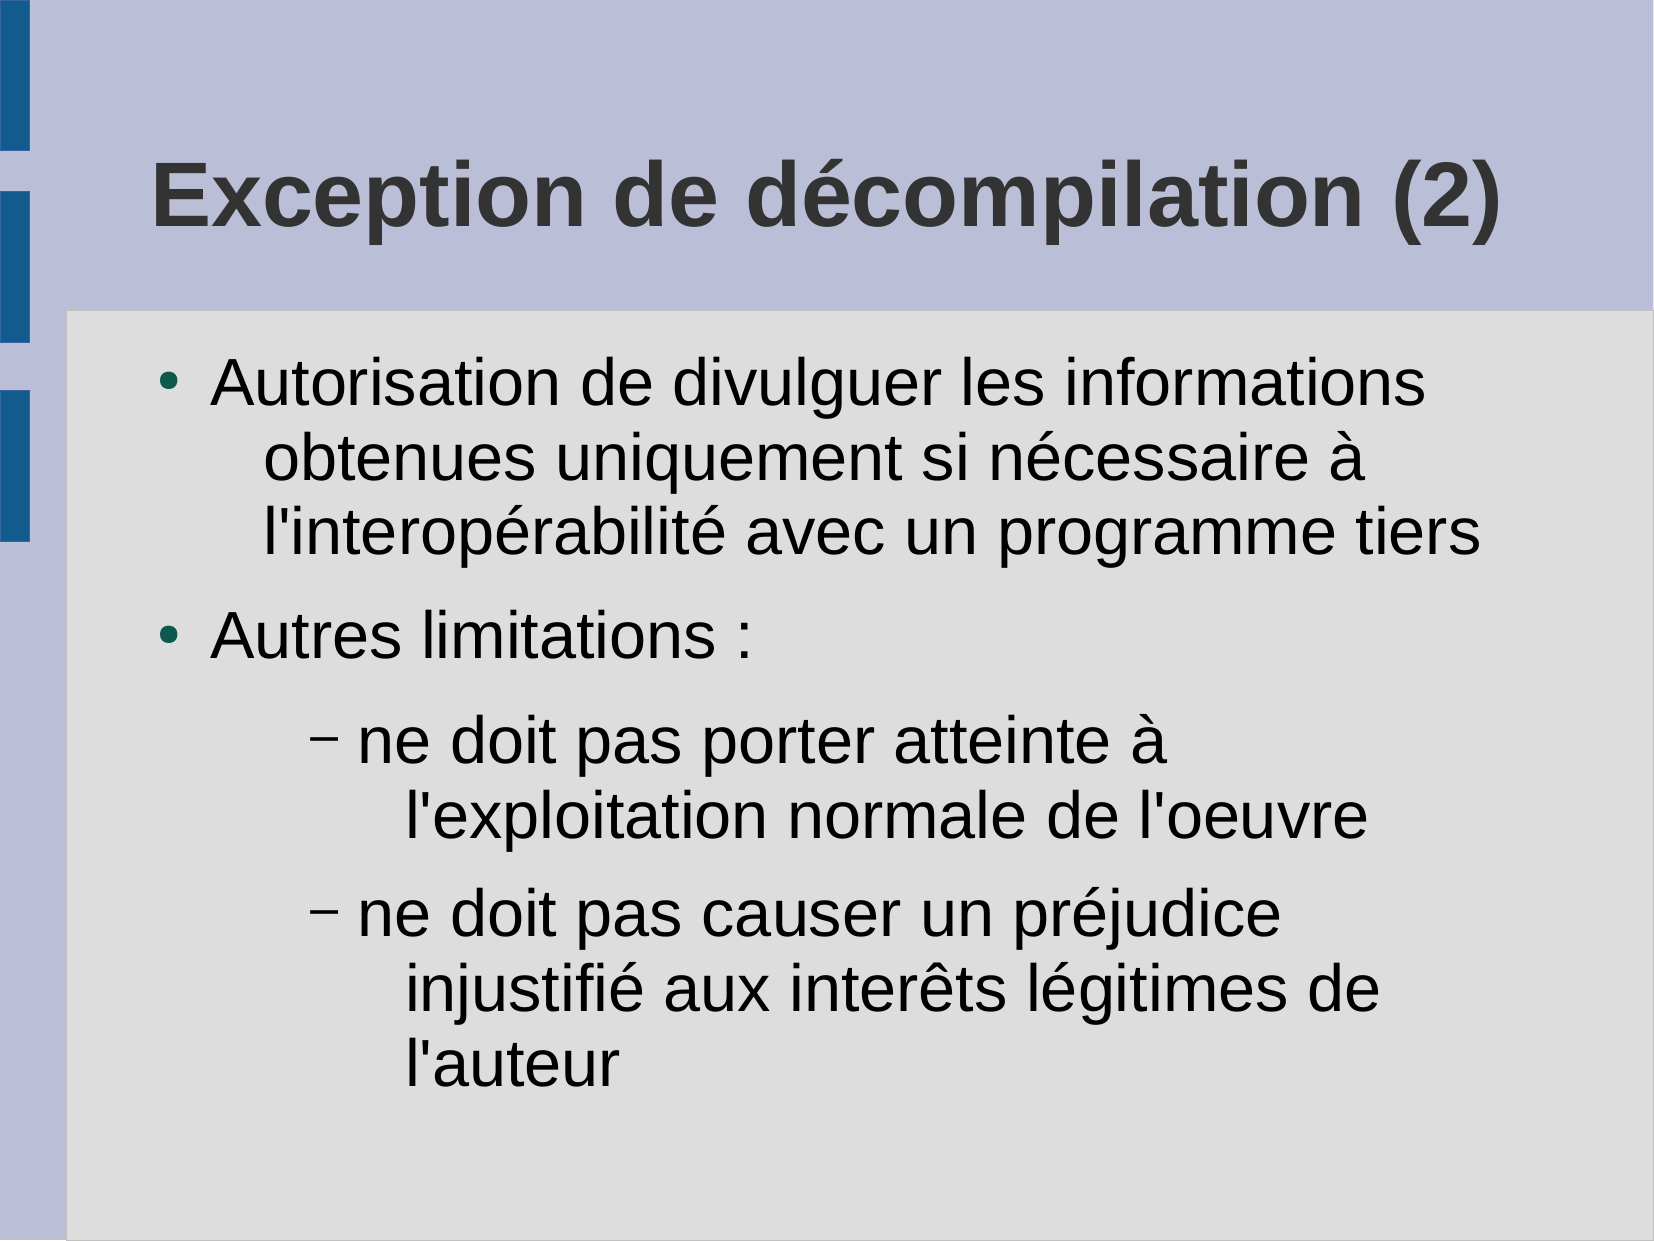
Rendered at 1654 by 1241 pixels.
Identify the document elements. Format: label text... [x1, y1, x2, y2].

title Exception de décompilation (2) [121, 91, 1534, 299]
list Autorisation de divulguer les informations obtenues uniquement si nécessaire à l'interopérabilité avec un programme tiers Autres limitations : ne doit pas porter atteinte à l'exploitation normale de l'oeuvre ne doit pas causer un préjudice injustifié aux interêts légitimes de l'auteur [121, 344, 1534, 1127]
